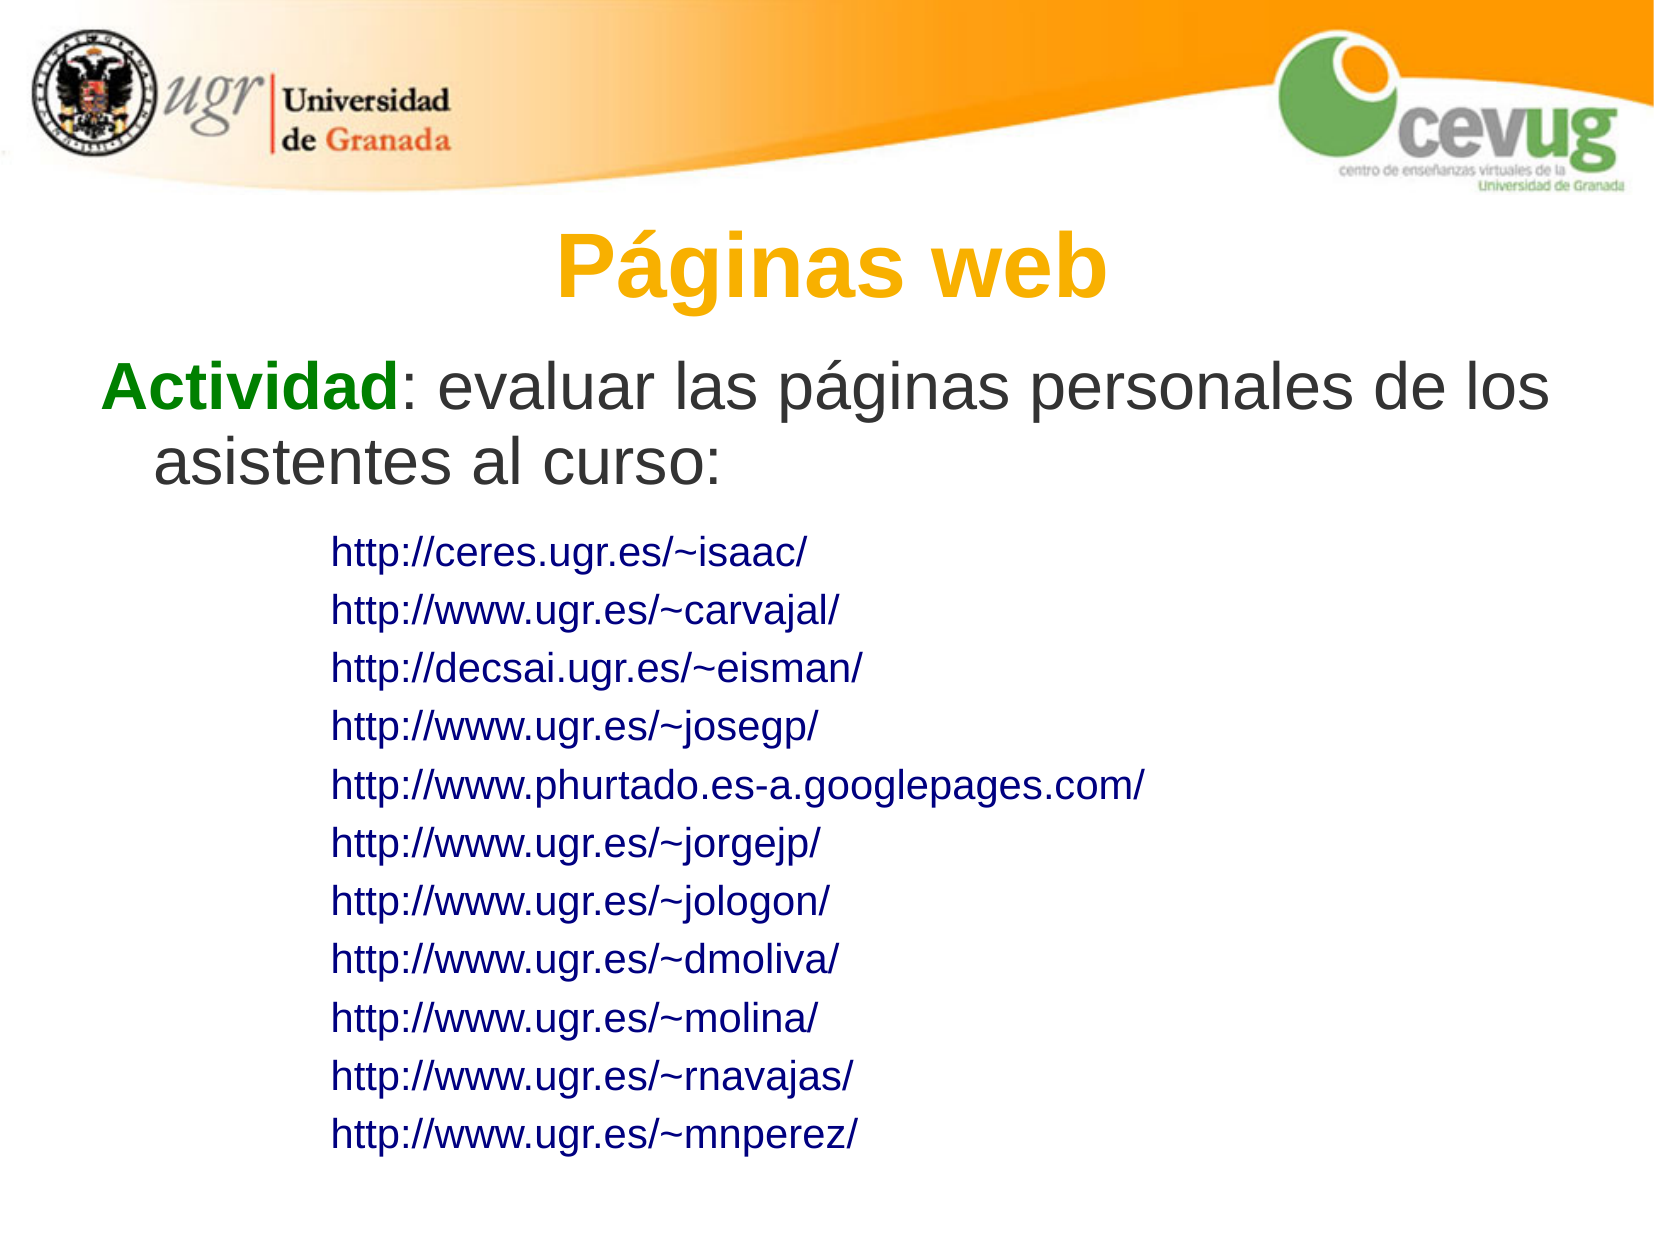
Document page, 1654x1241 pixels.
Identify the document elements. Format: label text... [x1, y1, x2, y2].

list Actividad: evaluar las páginas personales de los asistentes al curso: http://ceres.ugr.es/~isaac/ http://www.ugr.es/~carvajal/ http://decsai.ugr.es/~eisman/ http://www.ugr.es/~josegp/ http://www.phurtado.es-a.googlepages.com/ http://www.ugr.es/~jorgejp/ http://www.ugr.es/~jologon/ http://www.ugr.es/~dmoliva/ http://www.ugr.es/~molina/ http://www.ugr.es/~rnavajas/ http://www.ugr.es/~mnperez/ [82, 349, 1571, 1168]
title Páginas web [88, 177, 1577, 355]
